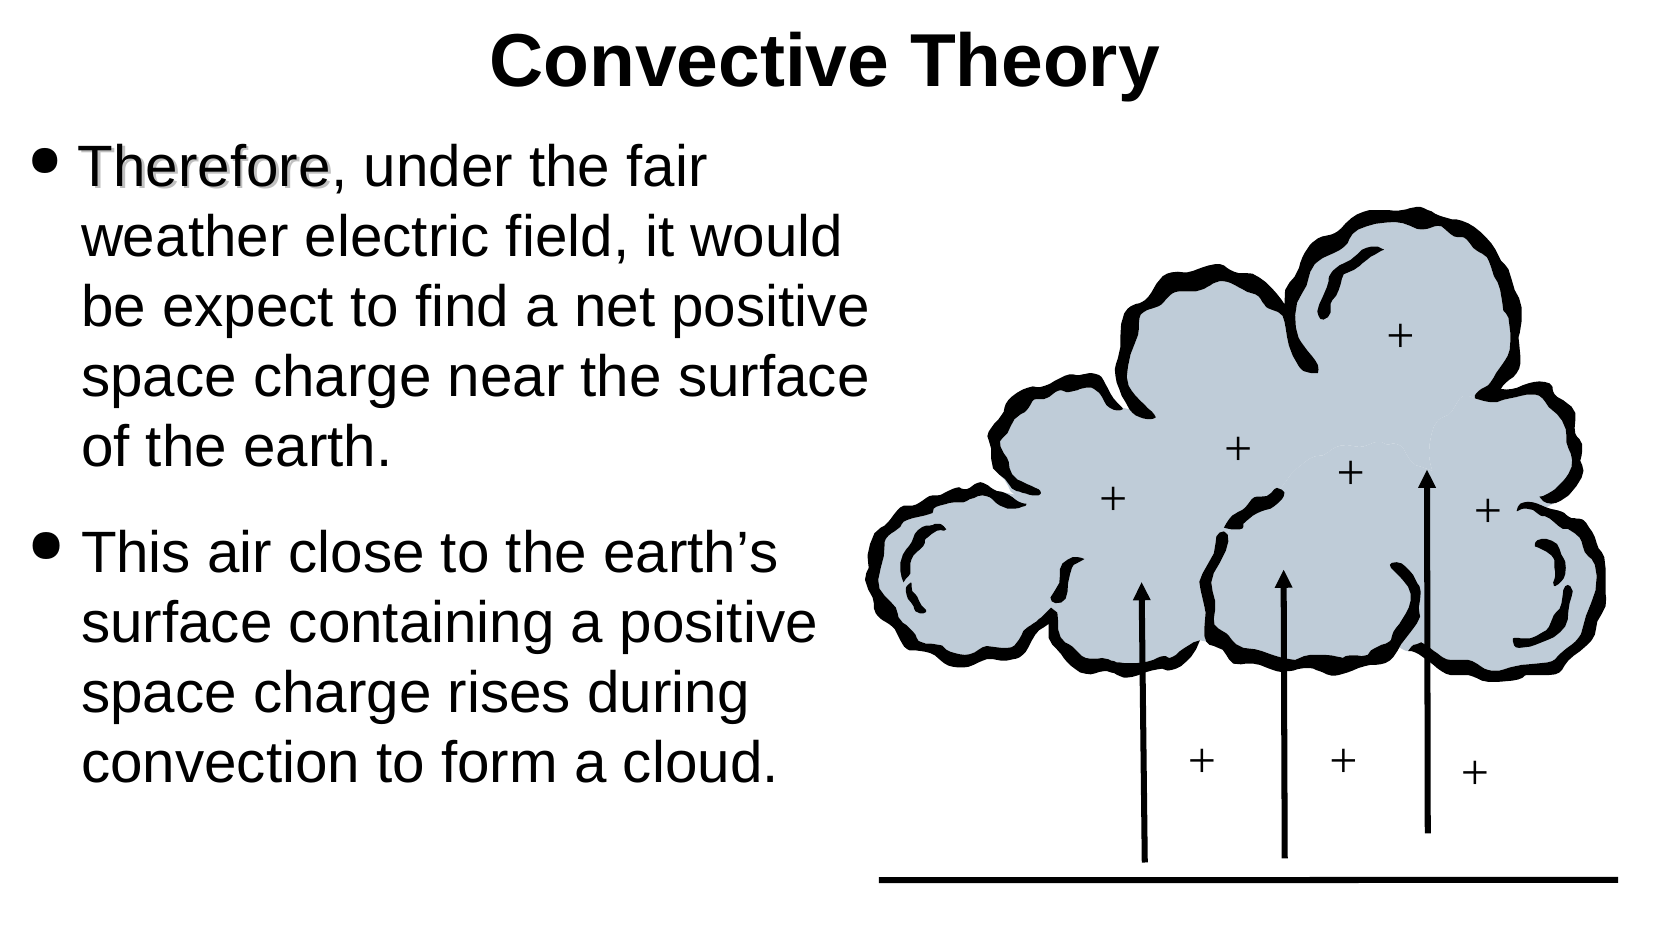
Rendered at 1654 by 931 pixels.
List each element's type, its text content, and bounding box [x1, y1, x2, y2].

picture [859, 203, 1610, 686]
text_box Therefore, under the fair weather electric field, it would be expect to find a net positive space charge near the surface of the earth. This air close to the earth’s surface containing a positive space charge rises during convection to form a cloud. [0, 120, 901, 802]
text_box + [1459, 469, 1510, 546]
text_box + [1314, 719, 1390, 796]
text_box + [1371, 294, 1447, 371]
text_box + [1173, 719, 1236, 796]
text_box + [1209, 407, 1285, 483]
text_box + [1446, 732, 1534, 808]
text_box + [1084, 457, 1160, 533]
title Convective Theory [0, 5, 1654, 107]
text_box + [1321, 432, 1385, 508]
